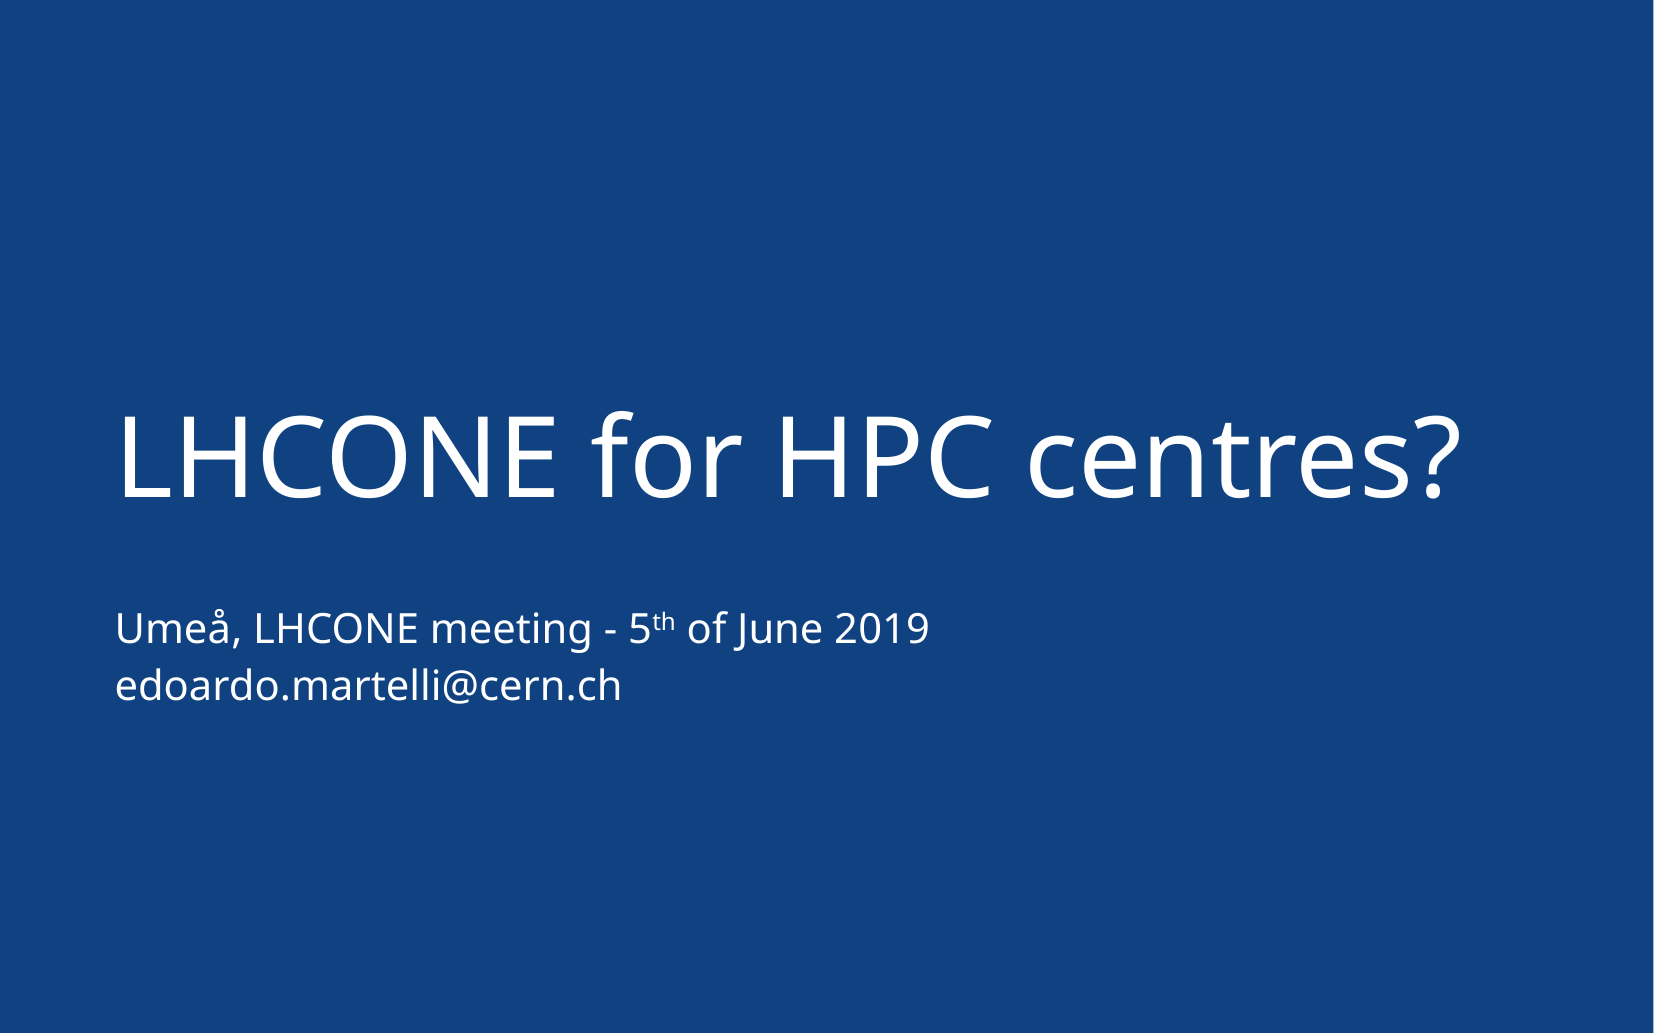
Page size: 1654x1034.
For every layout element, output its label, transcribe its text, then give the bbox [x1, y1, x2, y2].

title LHCONE for HPC centres? Umeå, LHCONE meeting - 5th of June 2019 edoardo.martelli@cern.ch [114, 241, 1630, 848]
